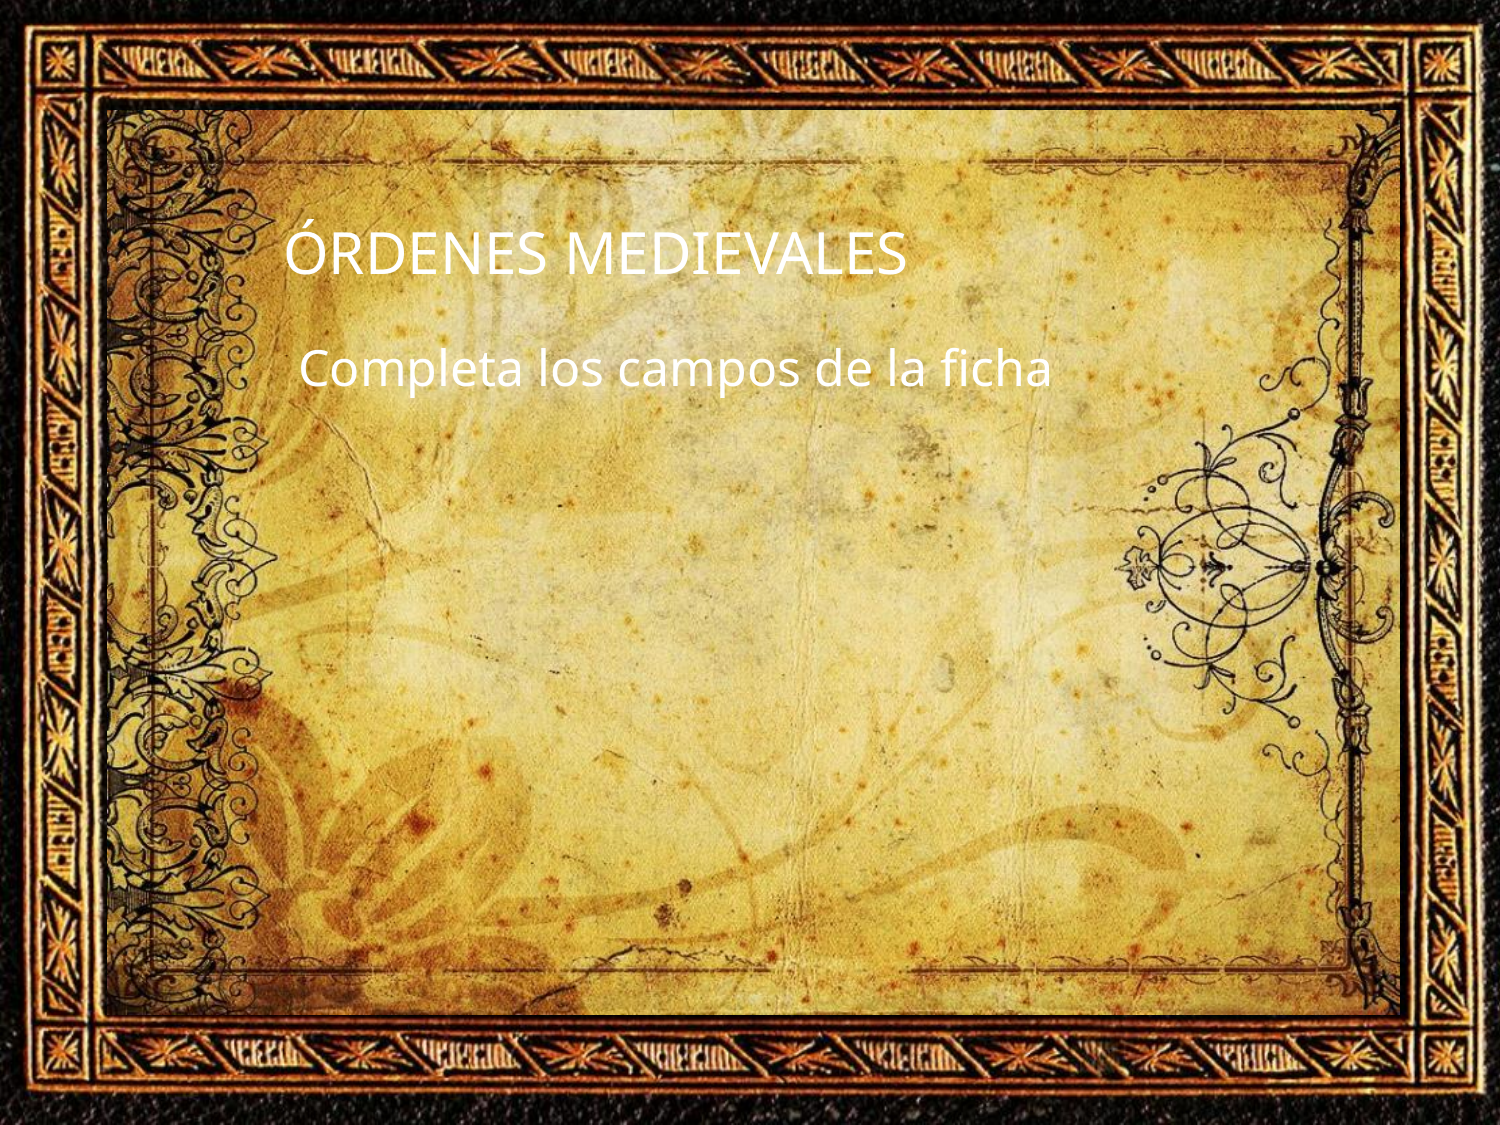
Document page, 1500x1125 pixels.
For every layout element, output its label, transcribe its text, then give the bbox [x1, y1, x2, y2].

title ÓRDENES MEDIEVALES [268, 189, 1261, 314]
picture [0, 0, 1500, 1125]
subtitle Completa los campos de la ficha [283, 329, 1276, 412]
